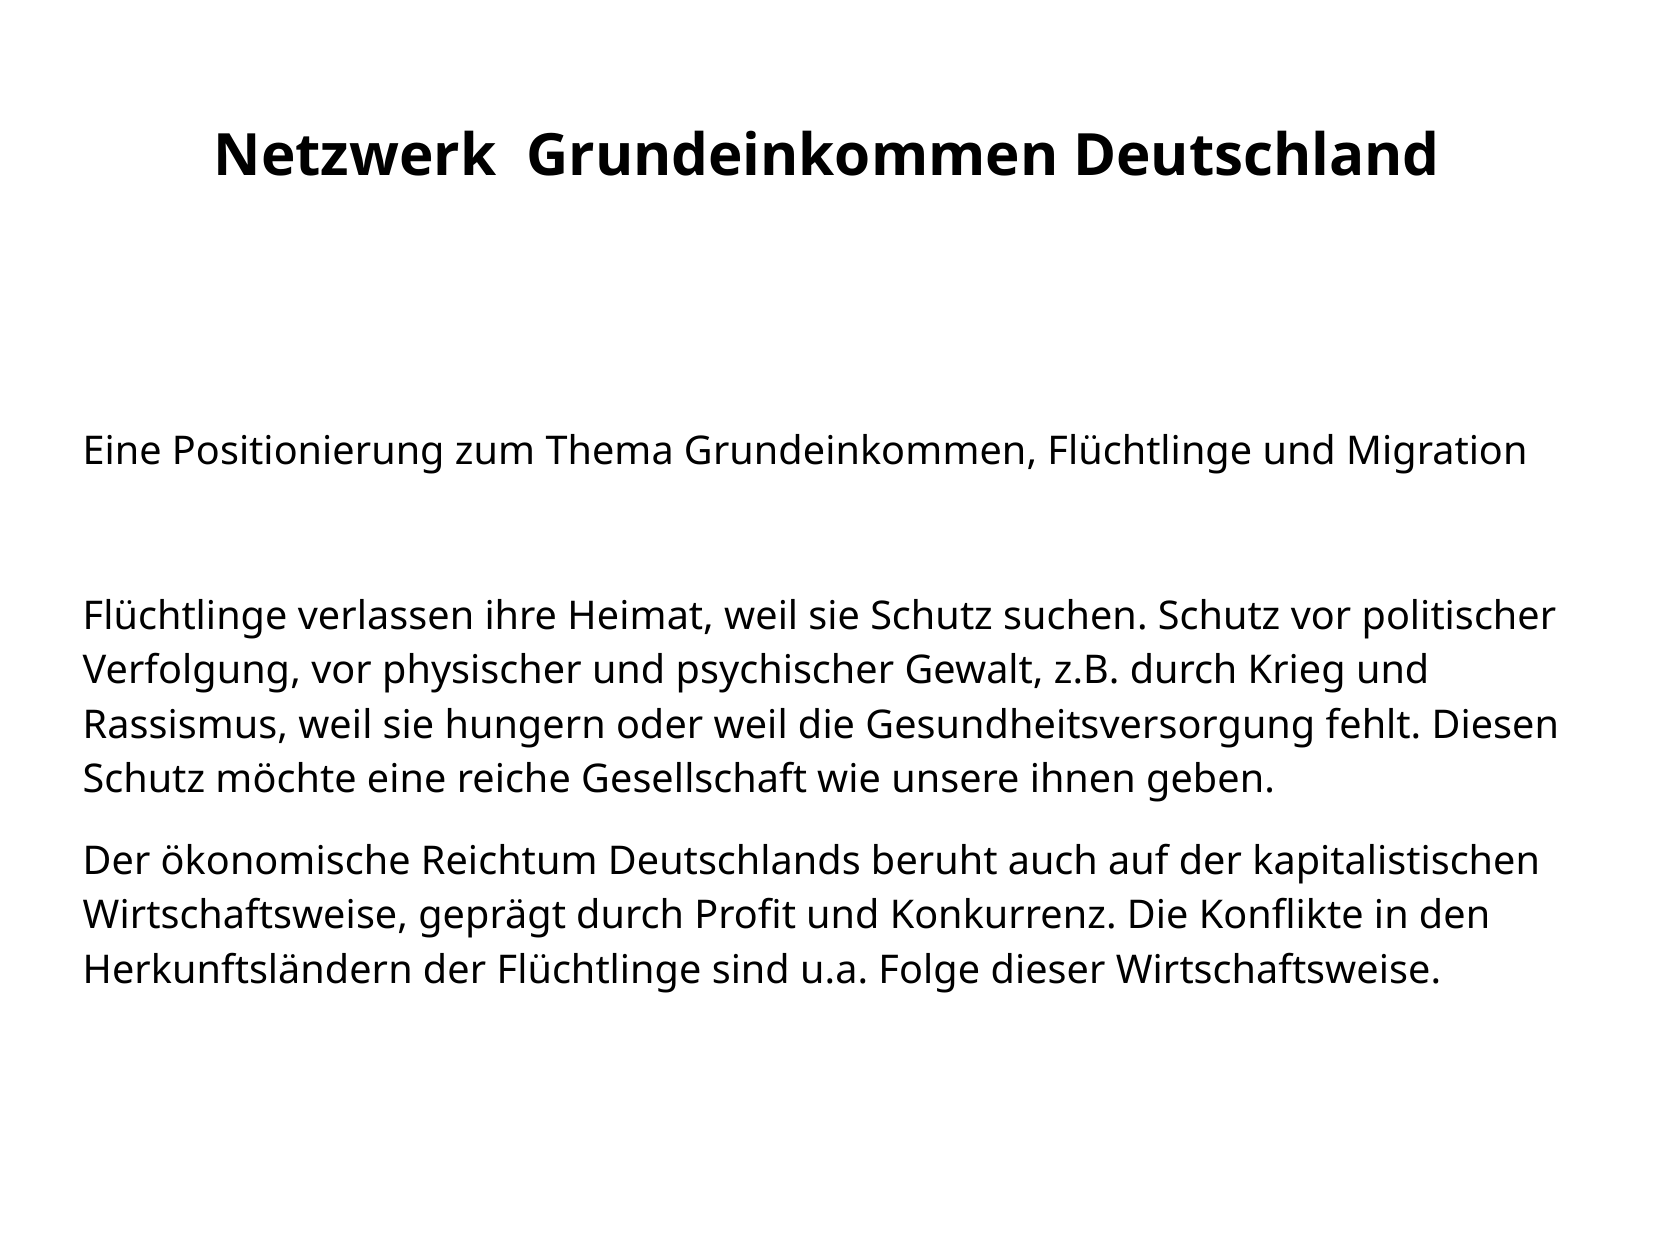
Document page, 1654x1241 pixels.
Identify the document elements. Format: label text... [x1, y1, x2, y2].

title Netzwerk Grundeinkommen Deutschland [82, 49, 1571, 257]
list Eine Positionierung zum Thema Grundeinkommen, Flüchtlinge und Migration Flüchtlinge verlassen ihre Heimat, weil sie Schutz suchen. Schutz vor politischer Verfolgung, vor physischer und psychischer Gewalt, z.B. durch Krieg und Rassismus, weil sie hungern oder weil die Gesundheitsversorgung fehlt. Diesen Schutz möchte eine reiche Gesellschaft wie unsere ihnen geben. Der ökonomische Reichtum Deutschlands beruht auch auf der kapitalistischen Wirtschaftsweise, geprägt durch Profit und Konkurrenz. Die Konflikte in den Herkunftsländern der Flüchtlinge sind u.a. Folge dieser Wirtschaftsweise. [82, 290, 1571, 1010]
